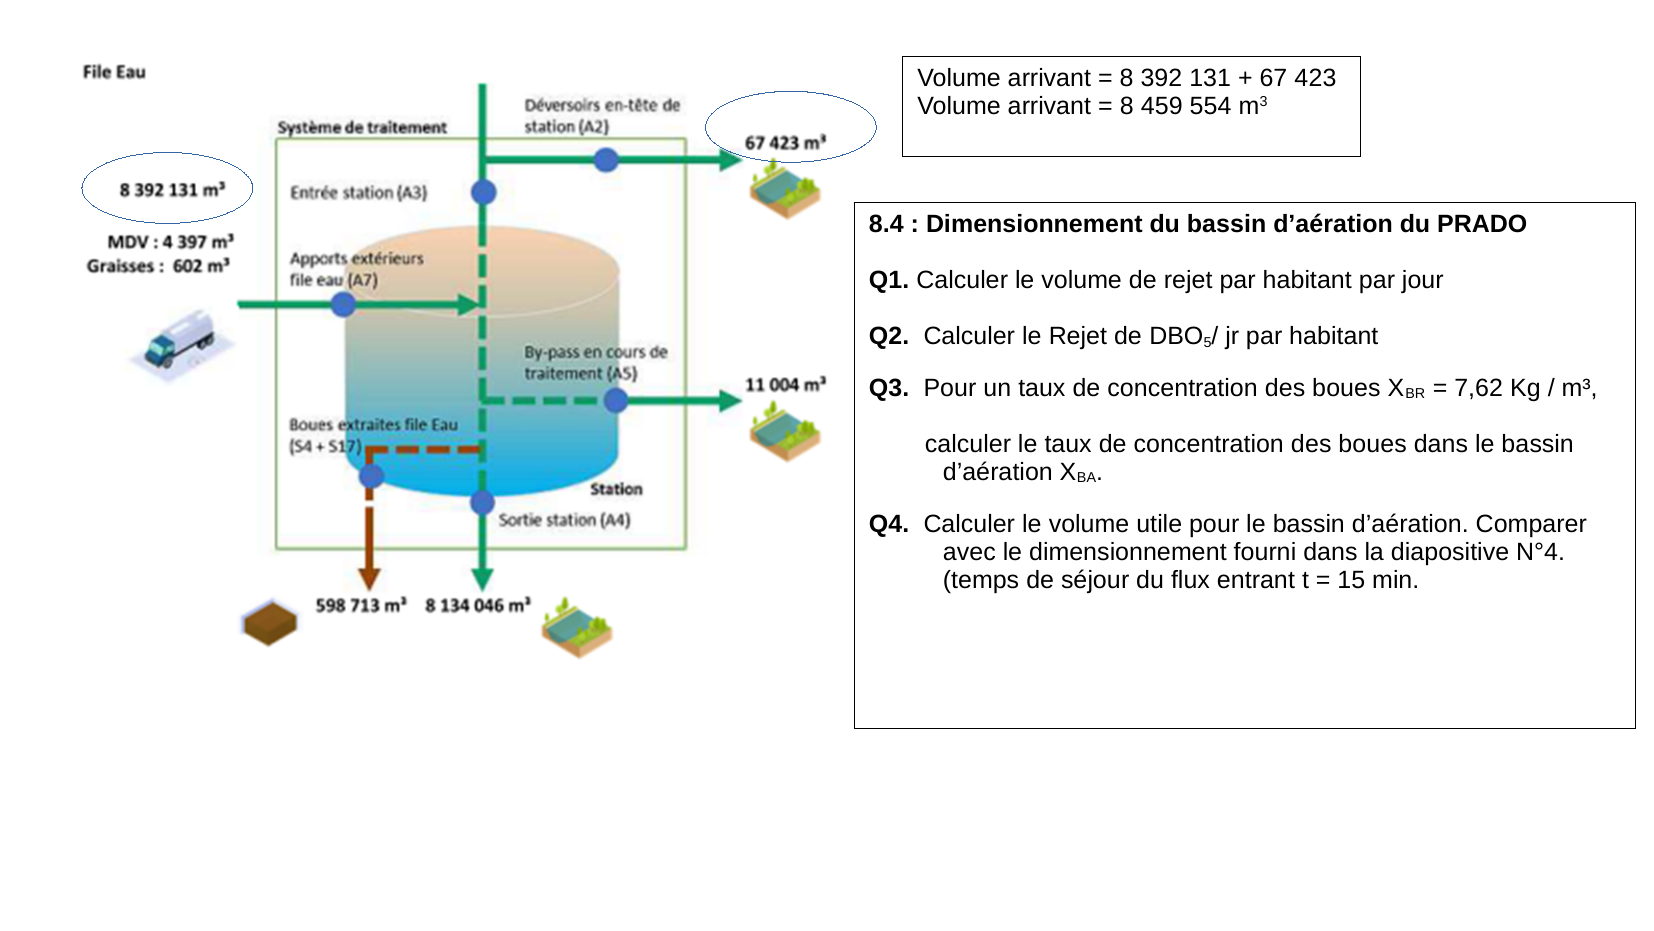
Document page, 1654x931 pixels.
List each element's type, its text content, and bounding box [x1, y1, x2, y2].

picture [48, 36, 945, 662]
text_box 8.4 : Dimensionnement du bassin d’aération du PRADO Q1. Calculer le volume de rejet par habitant par jour Q2. Calculer le Rejet de DBO5/ jr par habitant Q3. Pour un taux de concentration des boues XBR = 7,62 Kg / m³, calculer le taux de concentration des boues dans le bassin d’aération XBA. Q4. Calculer le volume utile pour le bassin d’aération. Comparer avec le dimensionnement fourni dans la diapositive N°4. (temps de séjour du flux entrant t = 15 min. [854, 202, 1636, 729]
text_box Volume arrivant = 8 392 131 + 67 423 Volume arrivant = 8 459 554 m3 [902, 56, 1361, 157]
